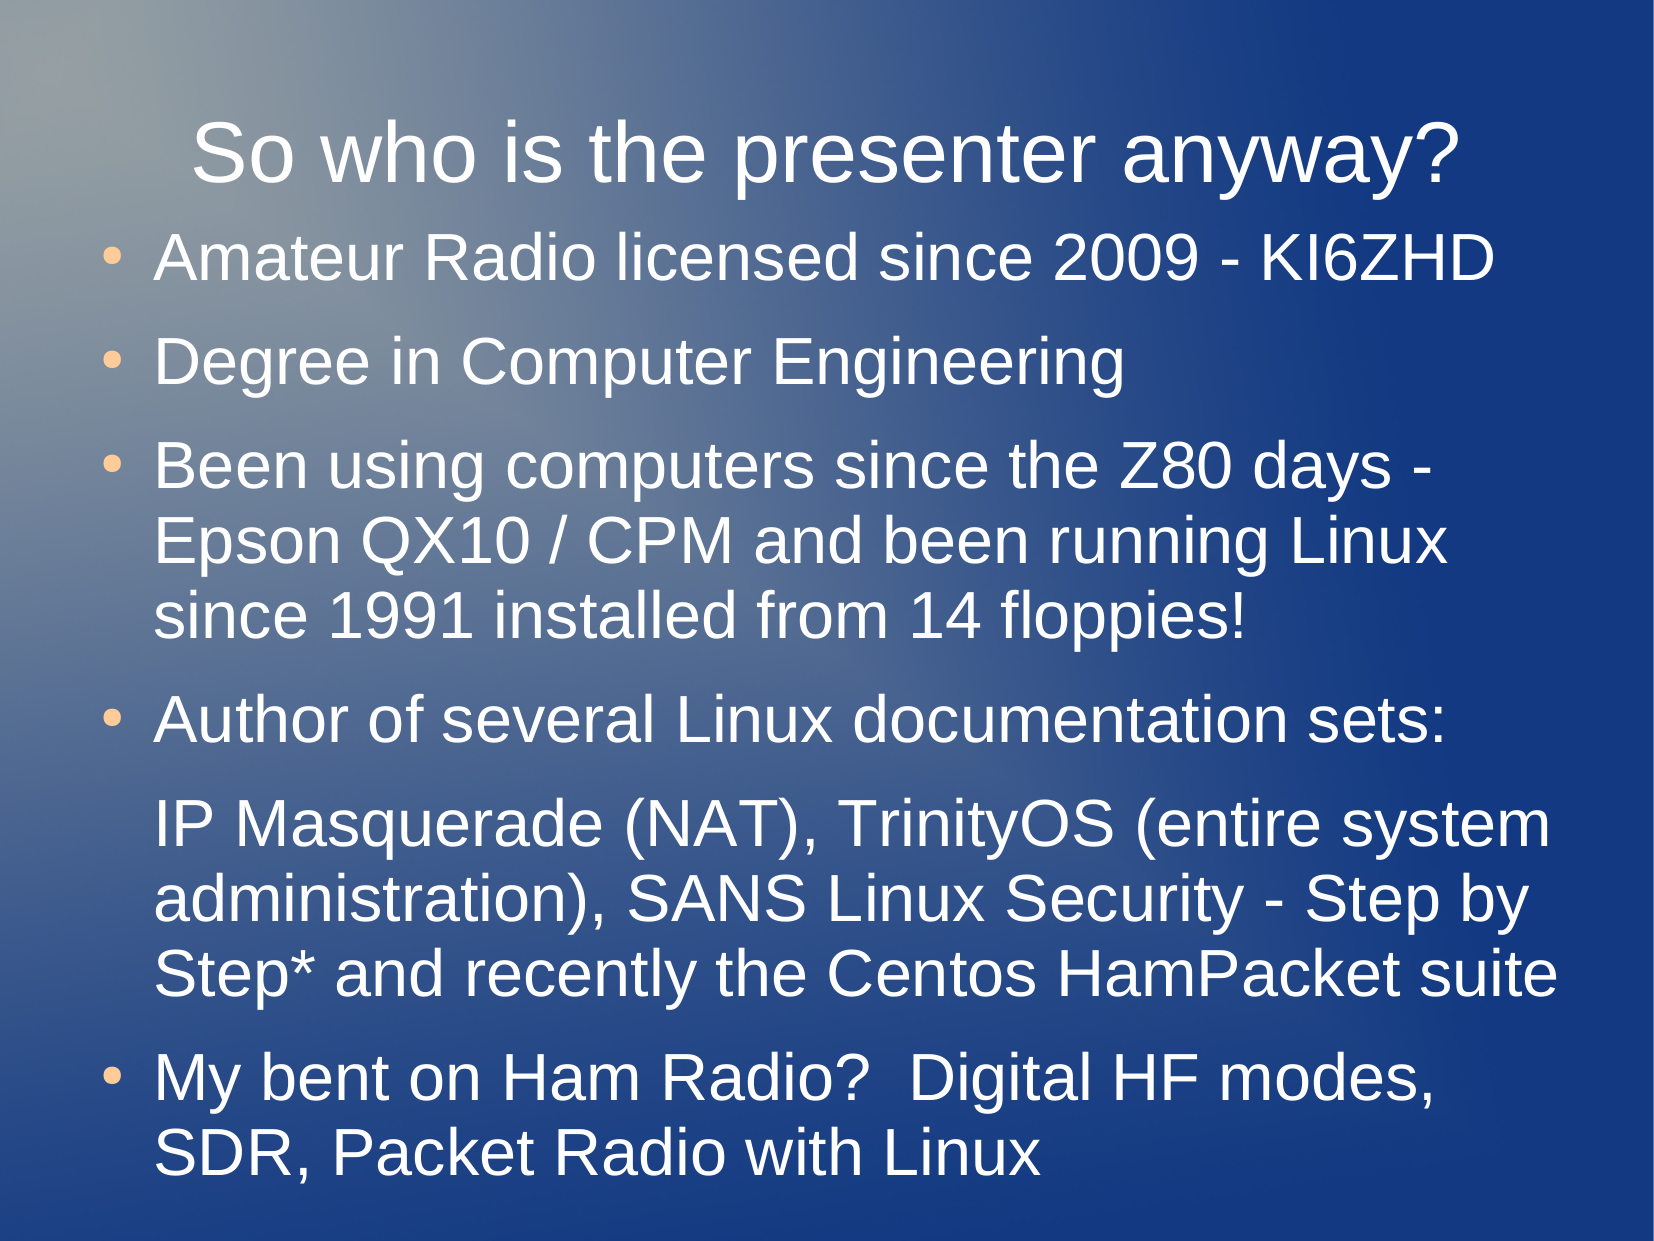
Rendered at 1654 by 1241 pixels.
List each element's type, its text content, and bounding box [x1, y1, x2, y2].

picture [0, 0, 1654, 1241]
title So who is the presenter anyway? [82, 49, 1571, 219]
list Amateur Radio licensed since 2009 - KI6ZHD Degree in Computer Engineering Been using computers since the Z80 days - Epson QX10 / CPM and been running Linux since 1991 installed from 14 floppies! Author of several Linux documentation sets: IP Masquerade (NAT), TrinityOS (entire system administration), SANS Linux Security - Step by Step* and recently the Centos HamPacket suite My bent on Ham Radio? Digital HF modes, SDR, Packet Radio with Linux [82, 219, 1571, 1241]
